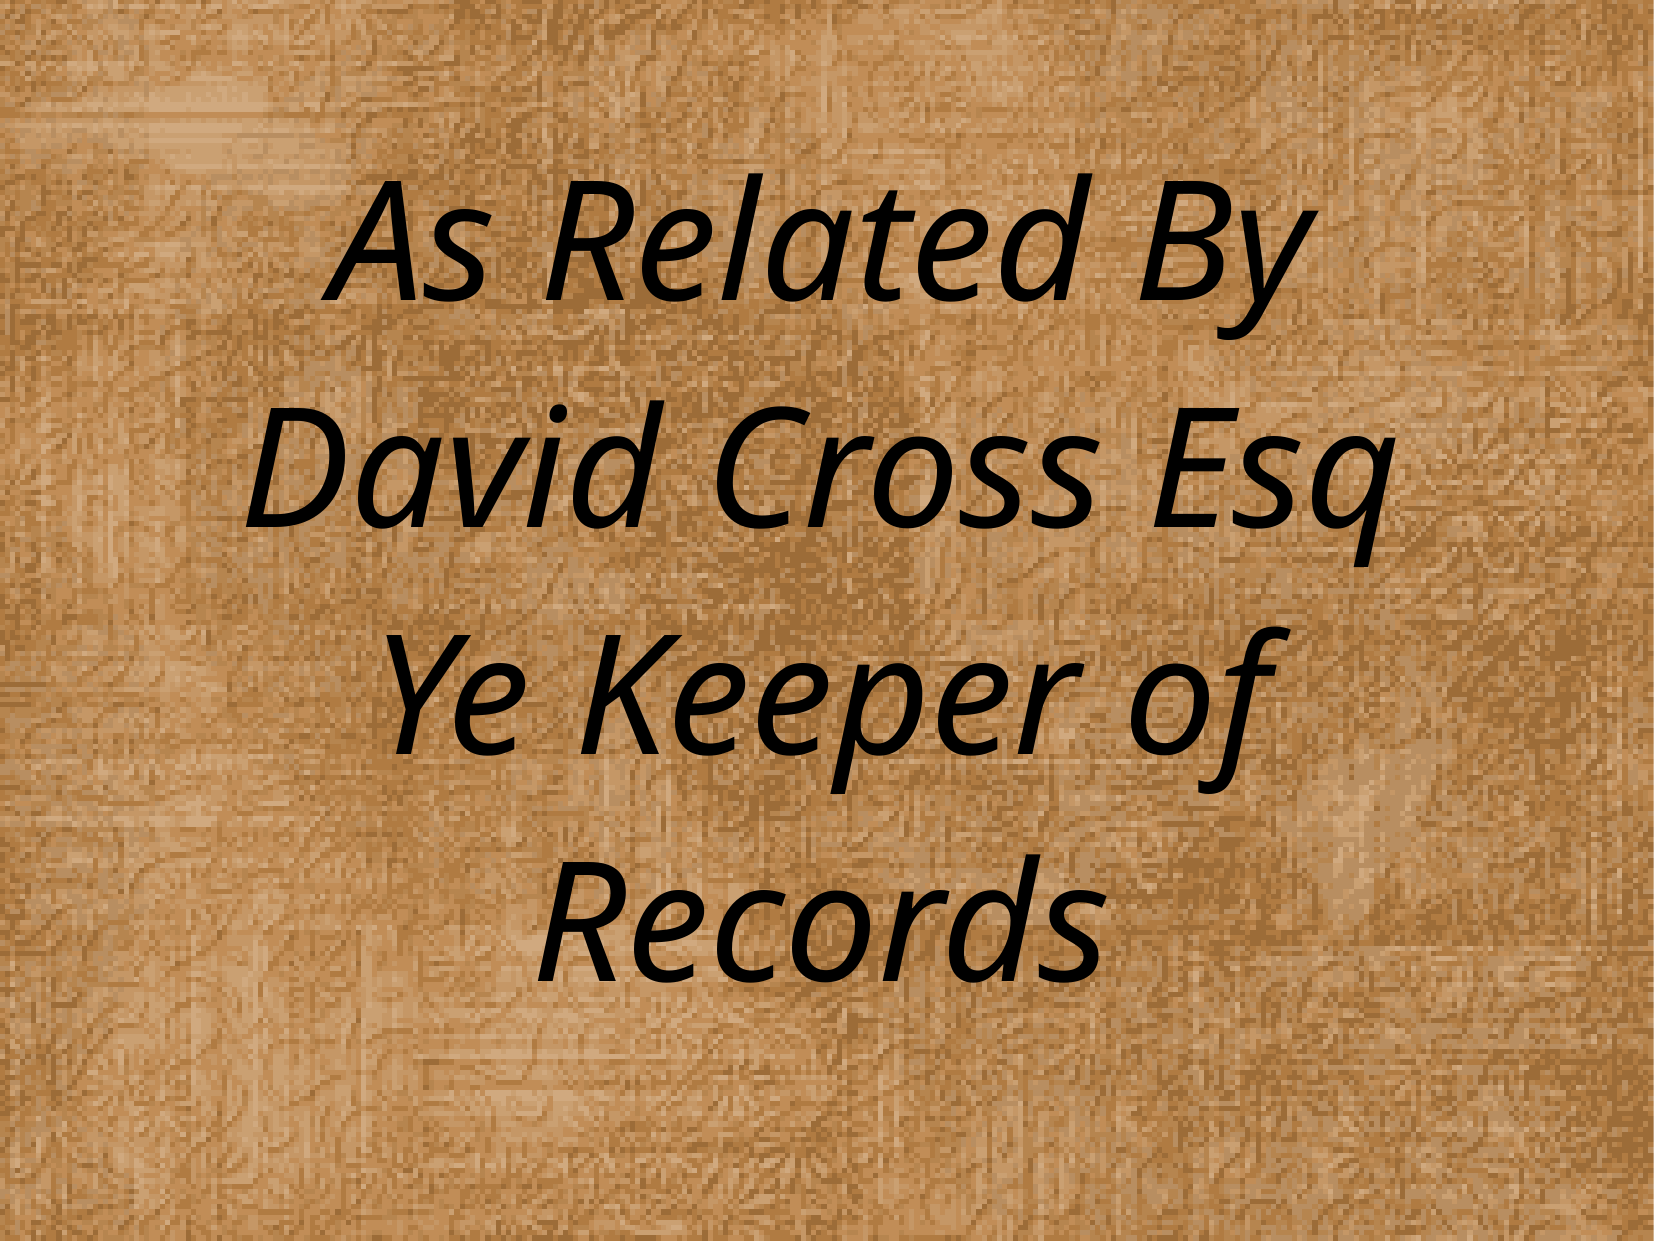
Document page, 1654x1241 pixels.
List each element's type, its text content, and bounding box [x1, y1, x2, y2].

picture [0, 0, 1654, 1241]
title As Related By David Cross Esq Ye Keeper of Records [76, 177, 1565, 975]
